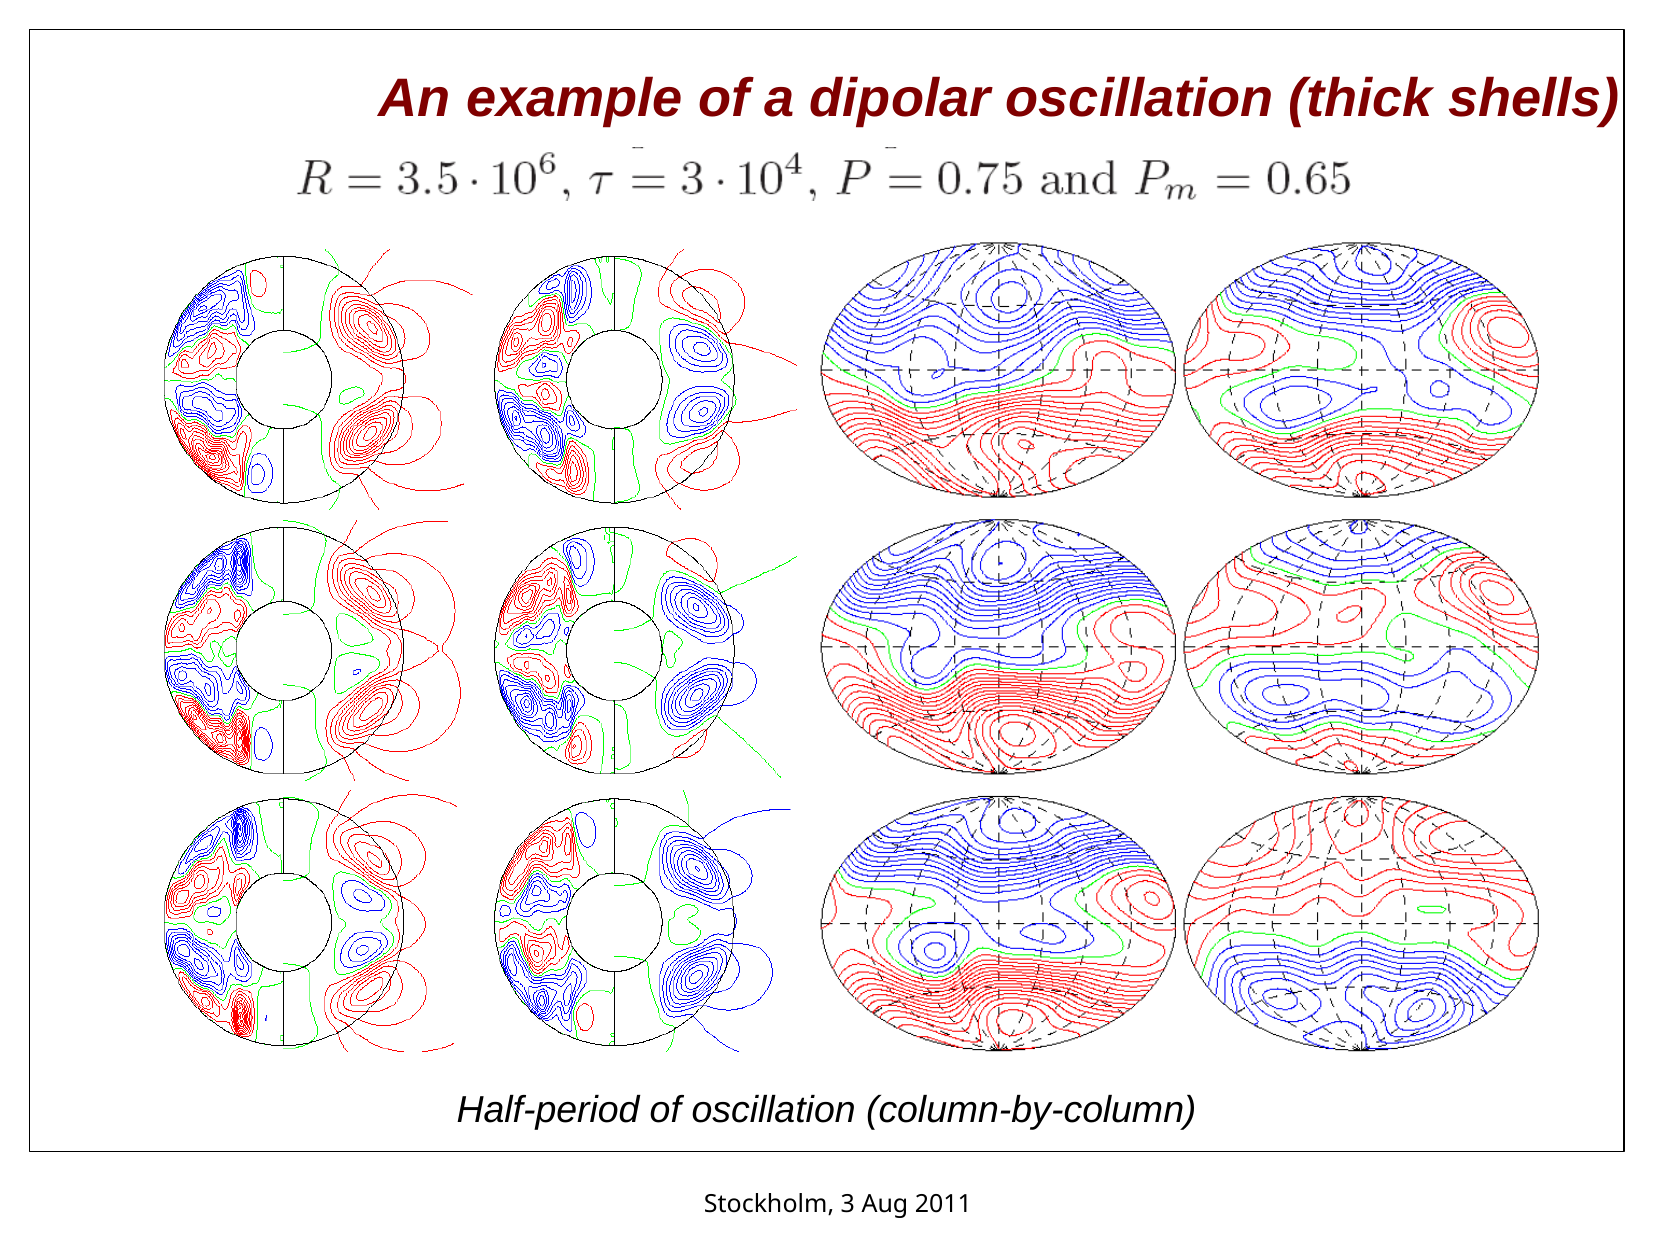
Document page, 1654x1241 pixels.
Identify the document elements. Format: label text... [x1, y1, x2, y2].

text_box Half-period of oscillation (column-by-column) [441, 1079, 1212, 1136]
text_box An example of a dipolar oscillation (thick shells) [364, 56, 1290, 147]
text_box Stockholm, 3 Aug 2011 [689, 1172, 965, 1226]
picture [287, 147, 1351, 201]
picture [135, 236, 1555, 1063]
